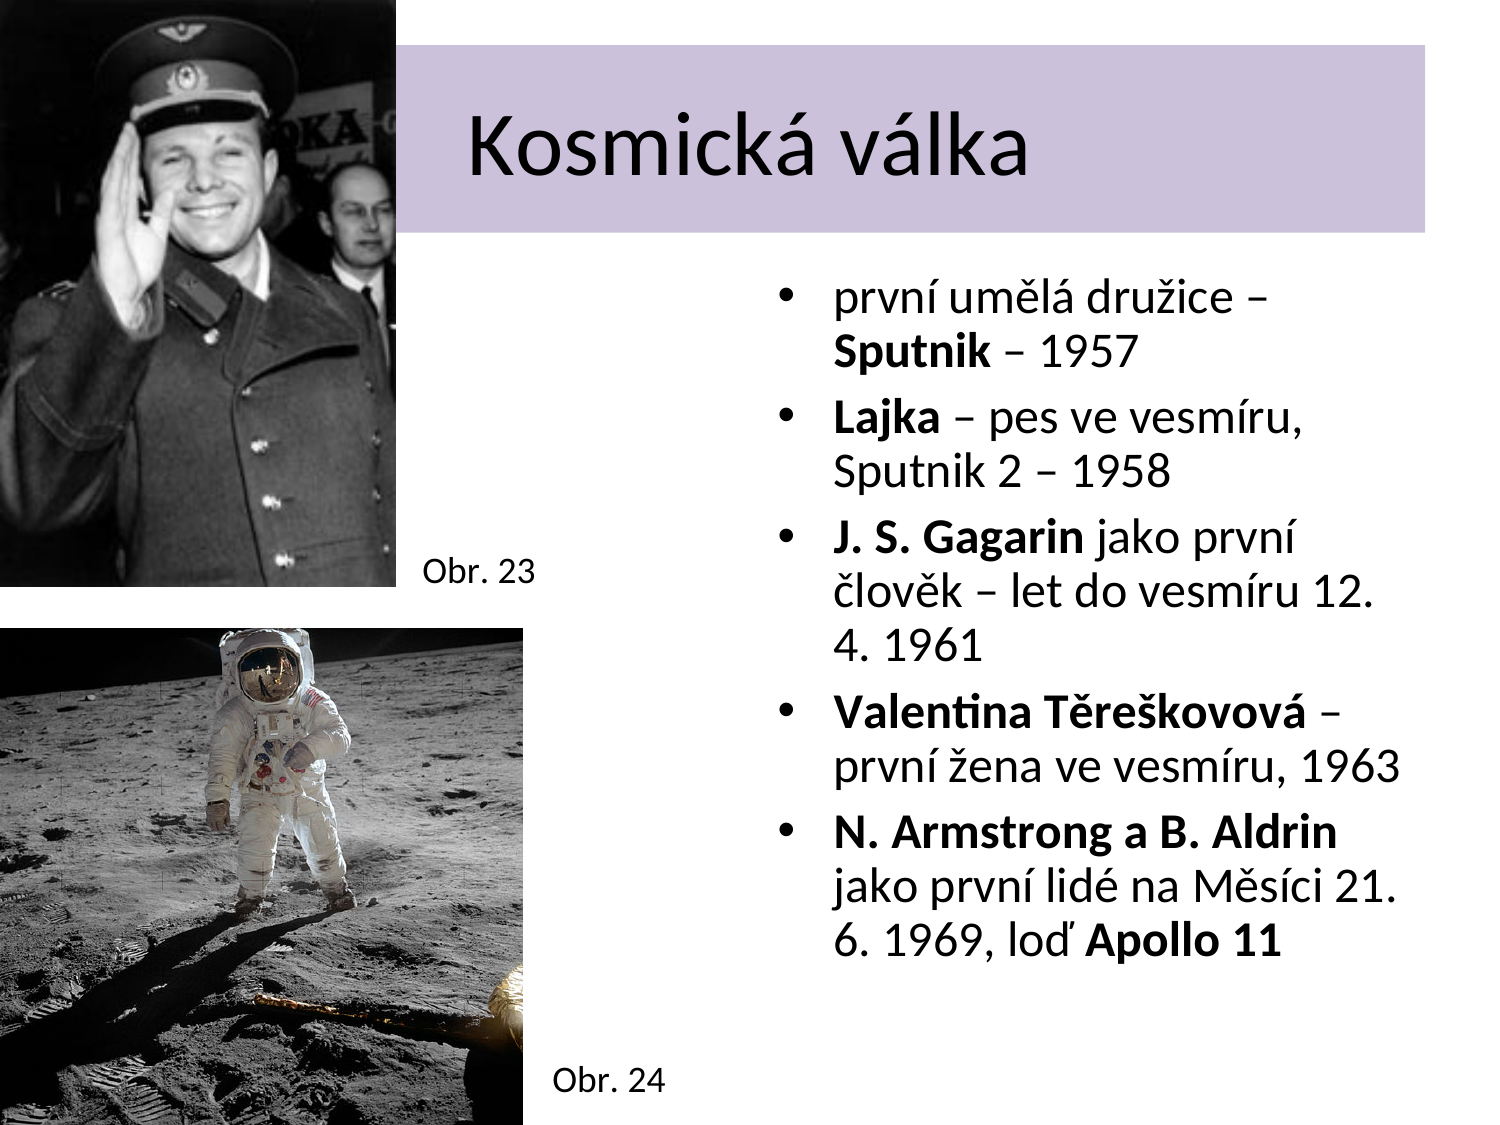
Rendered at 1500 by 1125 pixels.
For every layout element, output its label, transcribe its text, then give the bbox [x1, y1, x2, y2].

text_box Obr. 23 [407, 538, 656, 600]
picture [0, 0, 396, 587]
text_box [0, 628, 523, 1125]
list první umělá družice – Sputnik – 1957 Lajka – pes ve vesmíru, Sputnik 2 – 1958 J. S. Gagarin jako první člověk – let do vesmíru 12. 4. 1961 Valentina Těreškovová – první žena ve vesmíru, 1963 N. Armstrong a B. Aldrin jako první lidé na Měsíci 21. 6. 1969, loď Apollo 11 [762, 262, 1426, 1006]
text_box Obr. 24 [537, 1046, 703, 1108]
title Kosmická válka [396, 45, 1426, 233]
